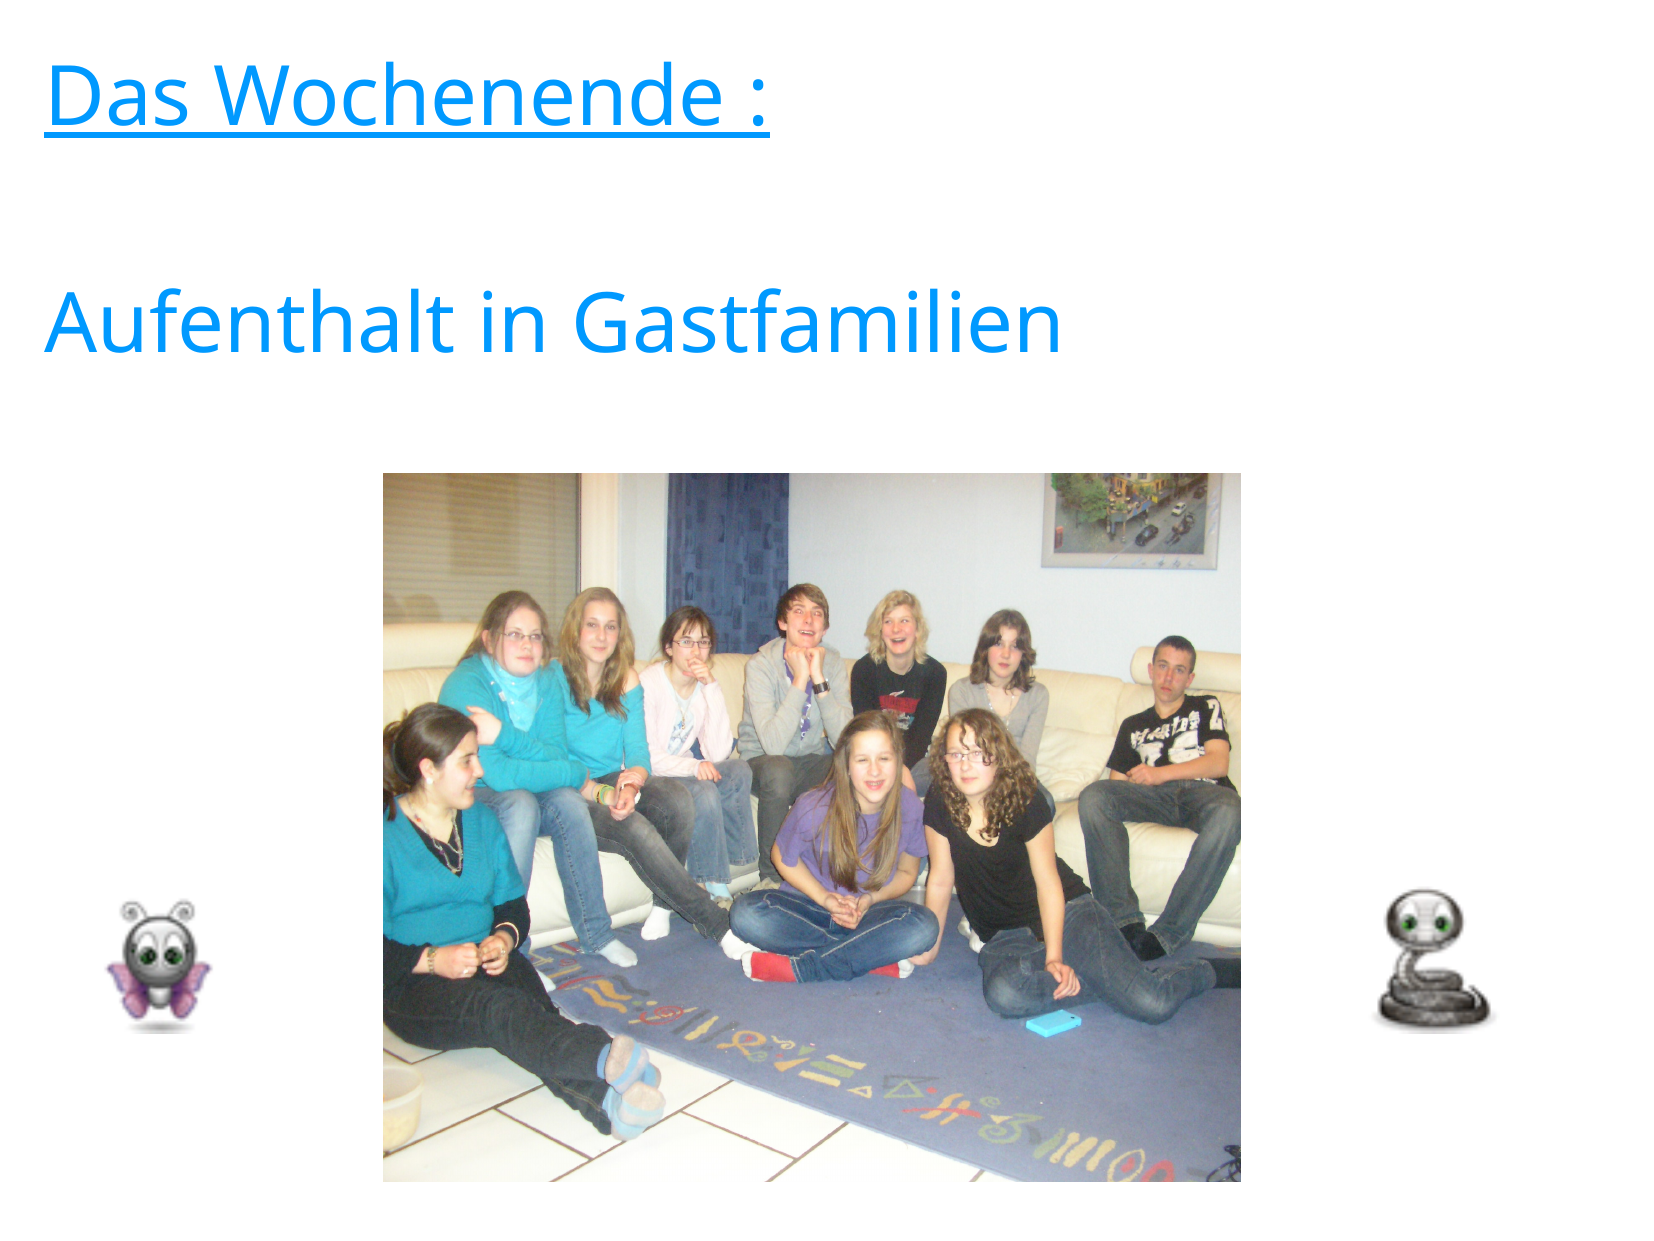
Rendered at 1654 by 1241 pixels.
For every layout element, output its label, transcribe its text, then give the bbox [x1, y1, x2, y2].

picture [88, 885, 237, 1034]
picture [1358, 885, 1509, 1034]
picture [383, 473, 1241, 1182]
text_box Das Wochenende : Aufenthalt in Gastfamilien [29, 29, 1625, 518]
